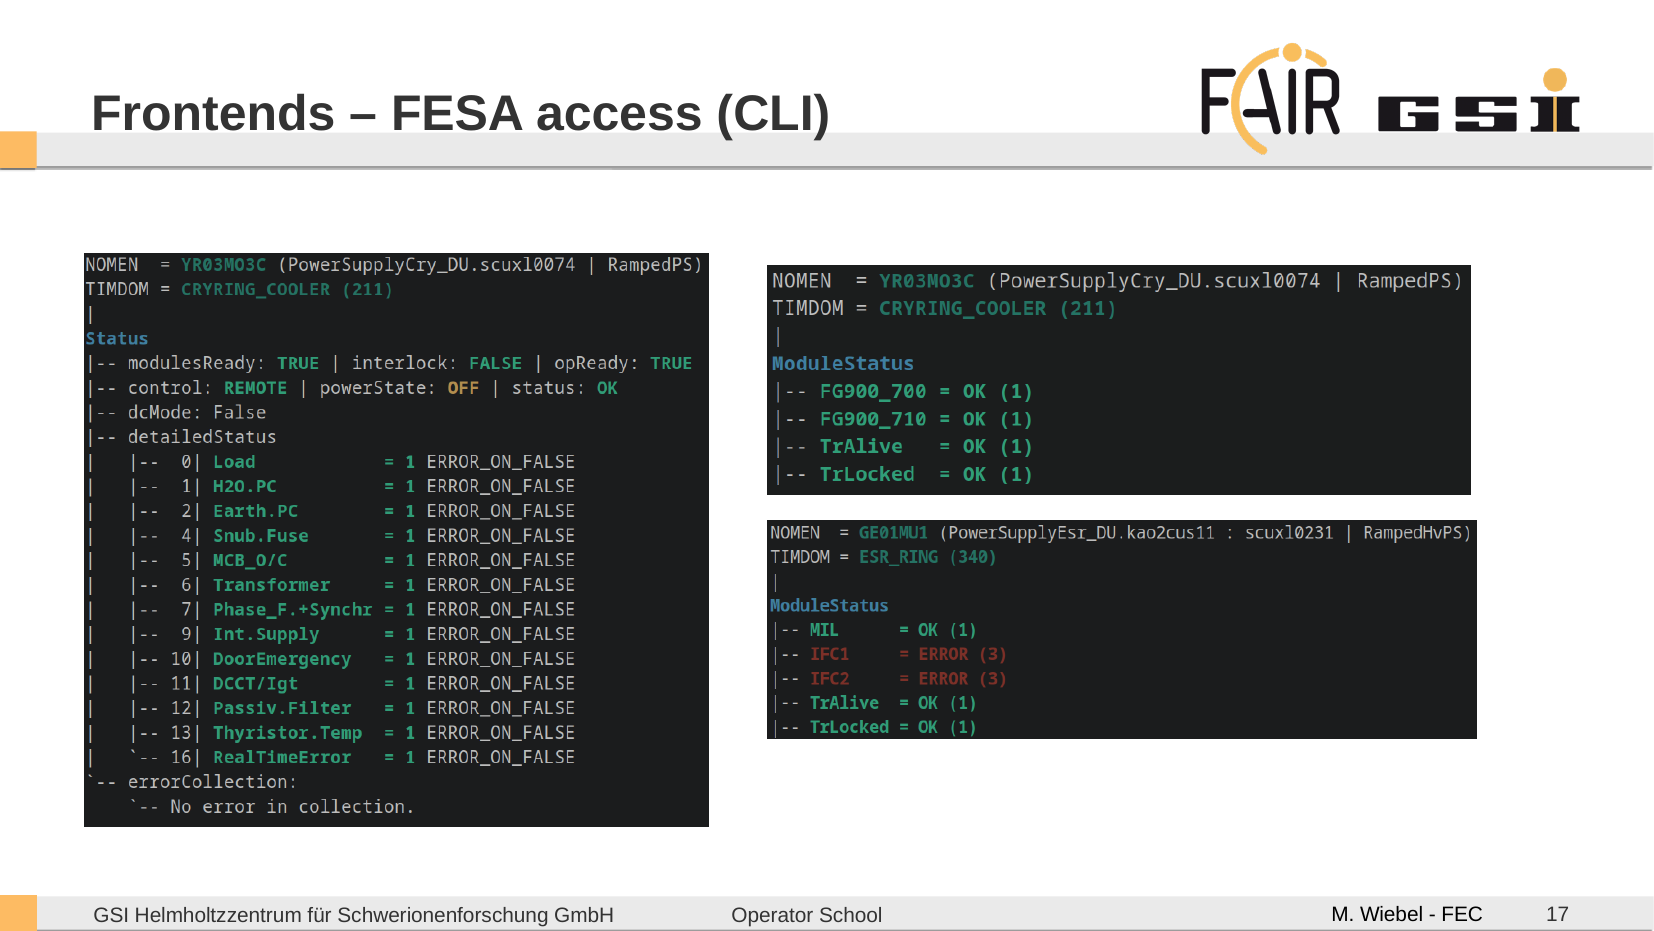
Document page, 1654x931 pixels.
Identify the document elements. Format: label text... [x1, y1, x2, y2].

picture [767, 265, 1471, 495]
picture [767, 520, 1477, 739]
picture [84, 253, 709, 827]
picture [1200, 40, 1341, 157]
title Frontends – FESA access (CLI) [76, 41, 1288, 149]
picture [1376, 65, 1581, 132]
